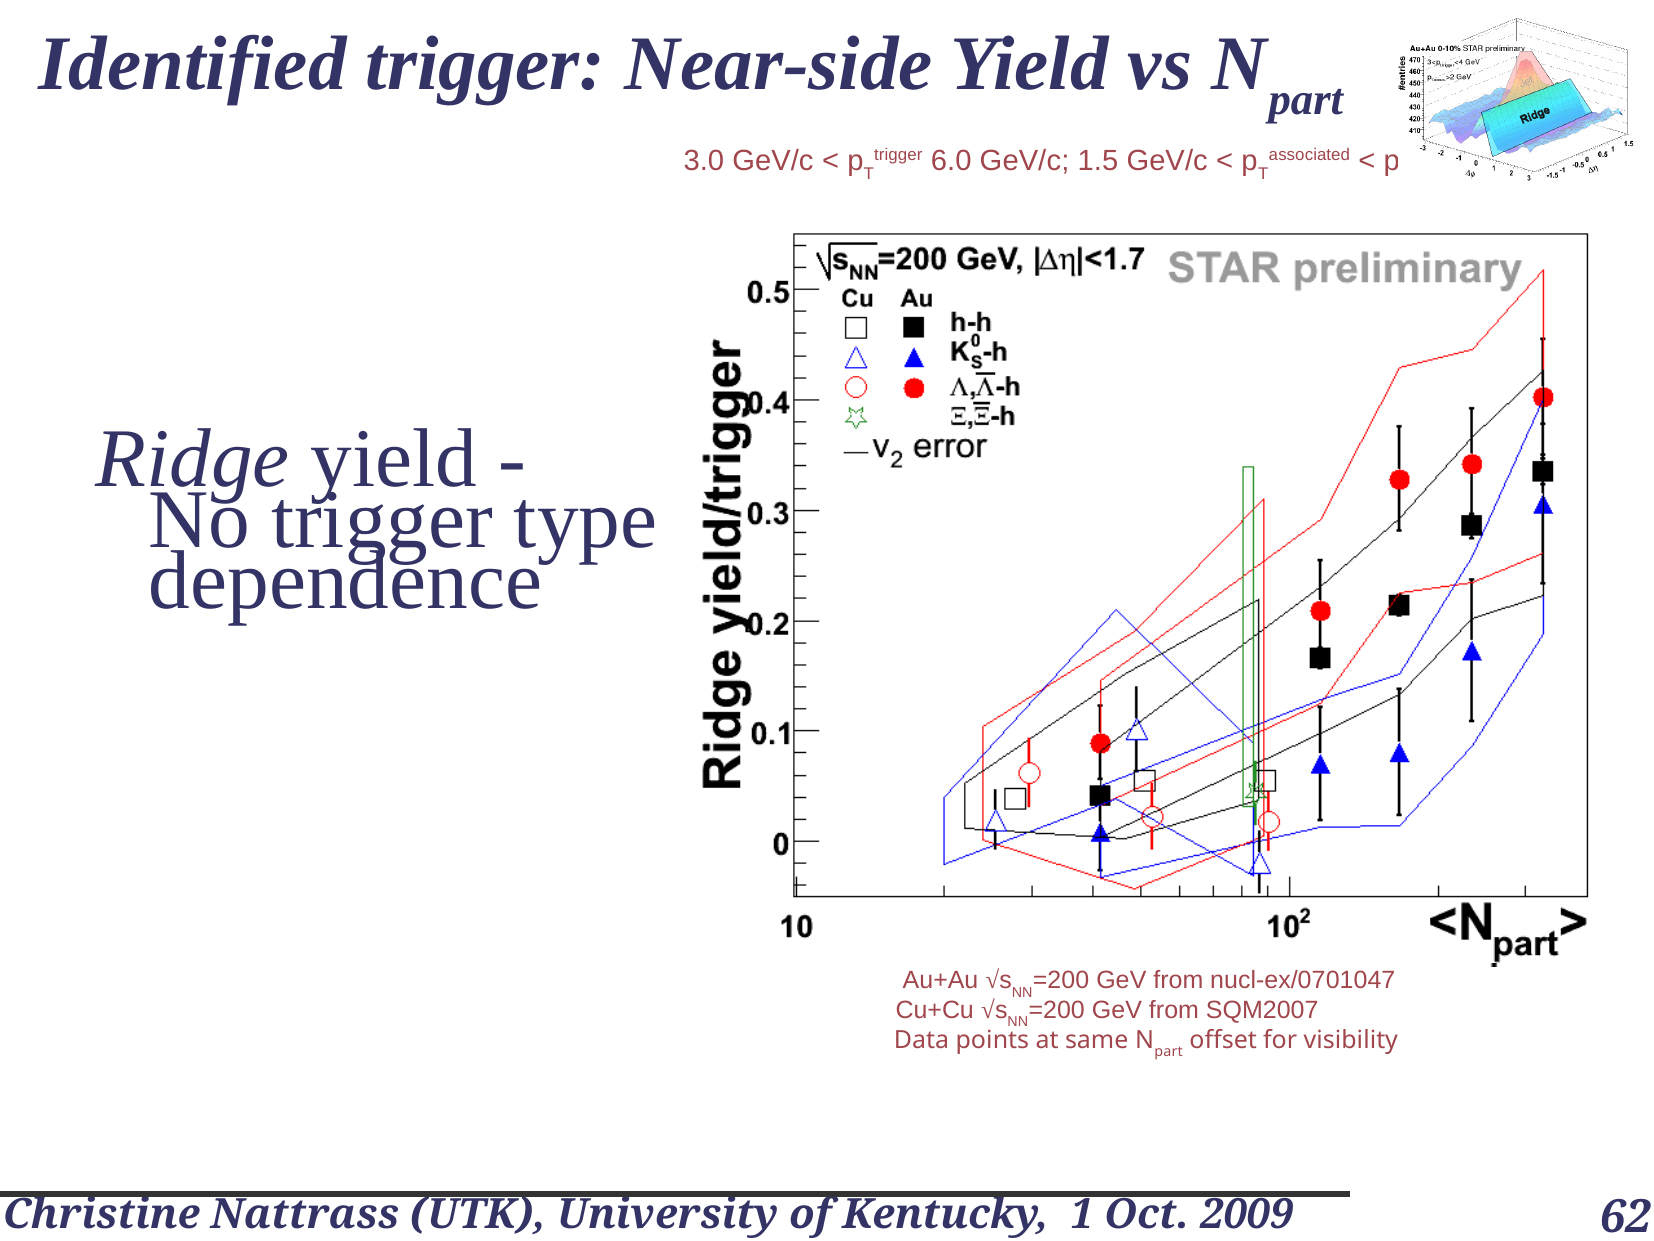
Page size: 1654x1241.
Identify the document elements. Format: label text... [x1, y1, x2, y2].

text_box [668, 196, 1648, 993]
text_box Au+Au √sNN=200 GeV from nucl-ex/0701047 Cu+Cu √sNN=200 GeV from SQM2007 [880, 958, 1601, 1018]
list Ridge yield - No trigger type dependence [77, 438, 676, 750]
picture [1398, 0, 1654, 192]
text_box 3.0 GeV/c < pTtrigger 6.0 GeV/c; 1.5 GeV/c < pTassociated < pTtrigger [668, 136, 1654, 196]
picture [692, 224, 1596, 968]
title Identified trigger: Near-side Yield vs Npart [0, 0, 1398, 151]
text_box Data points at same Npart offset for visibility [879, 1014, 1477, 1070]
